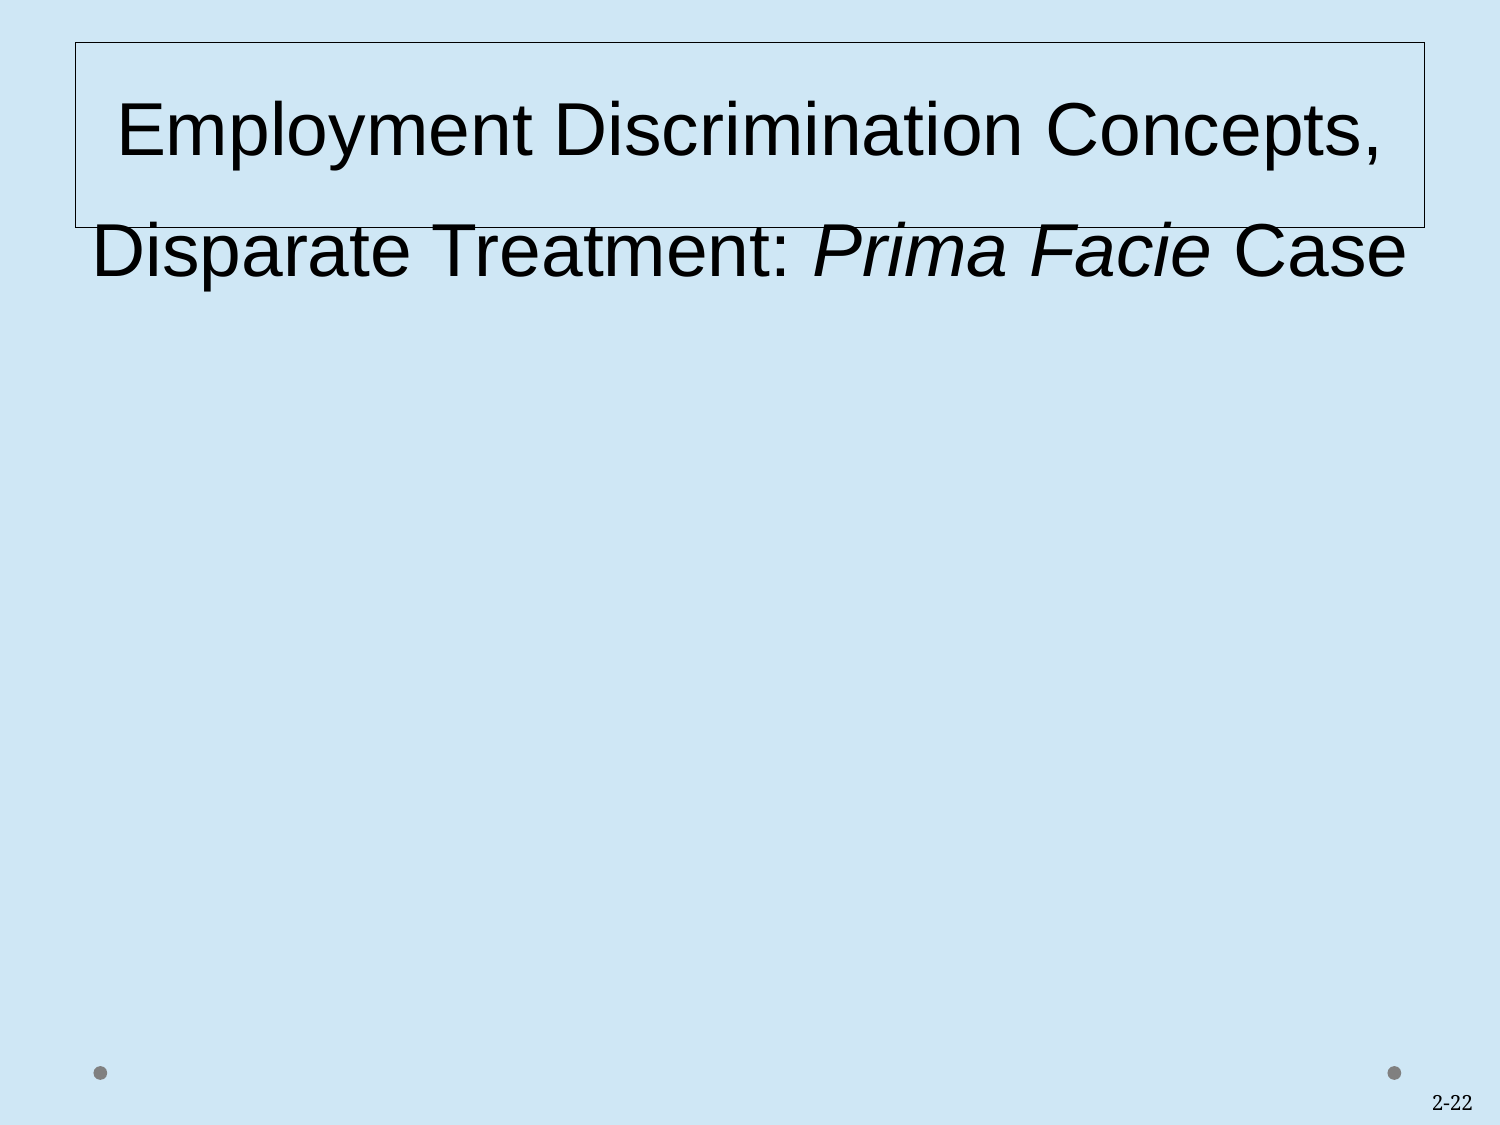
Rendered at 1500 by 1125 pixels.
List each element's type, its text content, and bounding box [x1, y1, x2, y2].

title Employment Discrimination Concepts, Disparate Treatment: Prima Facie Case [75, 42, 1425, 228]
picture [75, 262, 1425, 1005]
